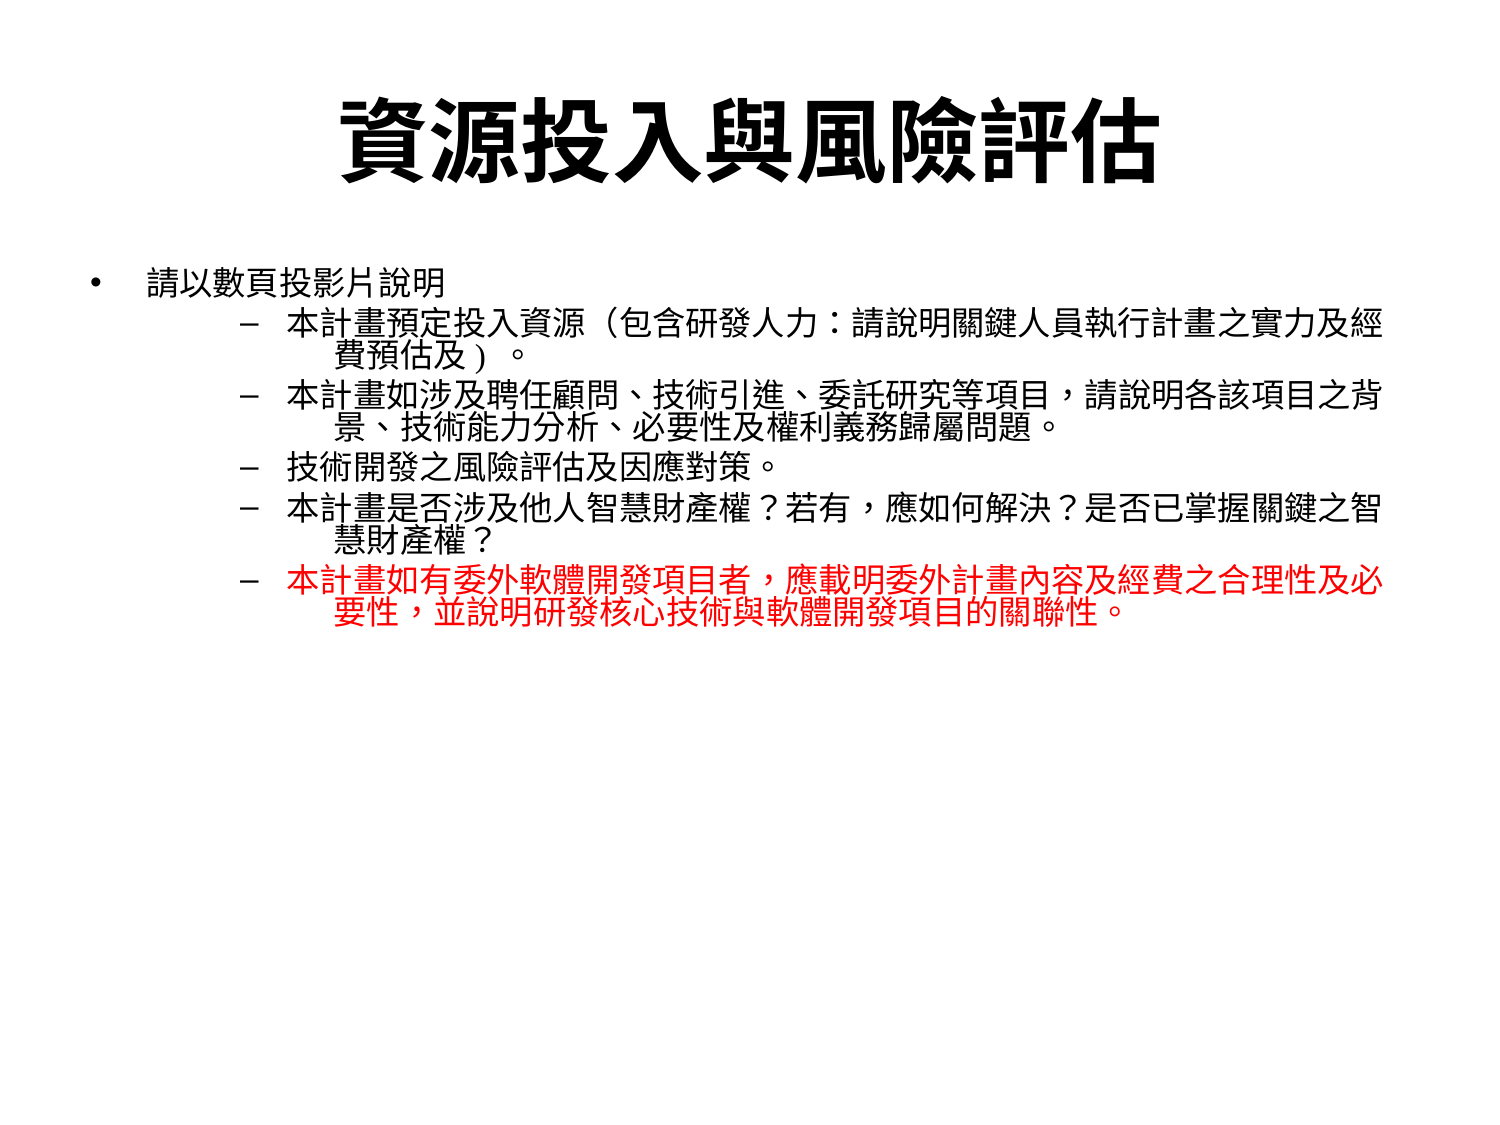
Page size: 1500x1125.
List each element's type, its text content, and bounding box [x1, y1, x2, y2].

title 資源投入與風險評估 [75, 45, 1426, 233]
list 請以數頁投影片說明 本計畫預定投入資源（包含研發人力：請說明關鍵人員執行計畫之實力及經費預估及) 。 本計畫如涉及聘任顧問、技術引進、委託研究等項目，請說明各該項目之背景、技術能力分析、必要性及權利義務歸屬問題。 技術開發之風險評估及因應對策。 本計畫是否涉及他人智慧財產權？若有，應如何解決？是否已掌握關鍵之智慧財產權？ 本計畫如有委外軟體開發項目者，應載明委外計畫內容及經費之合理性及必要性，並說明研發核心技術與軟體開發項目的關聯性。 [75, 262, 1426, 1005]
